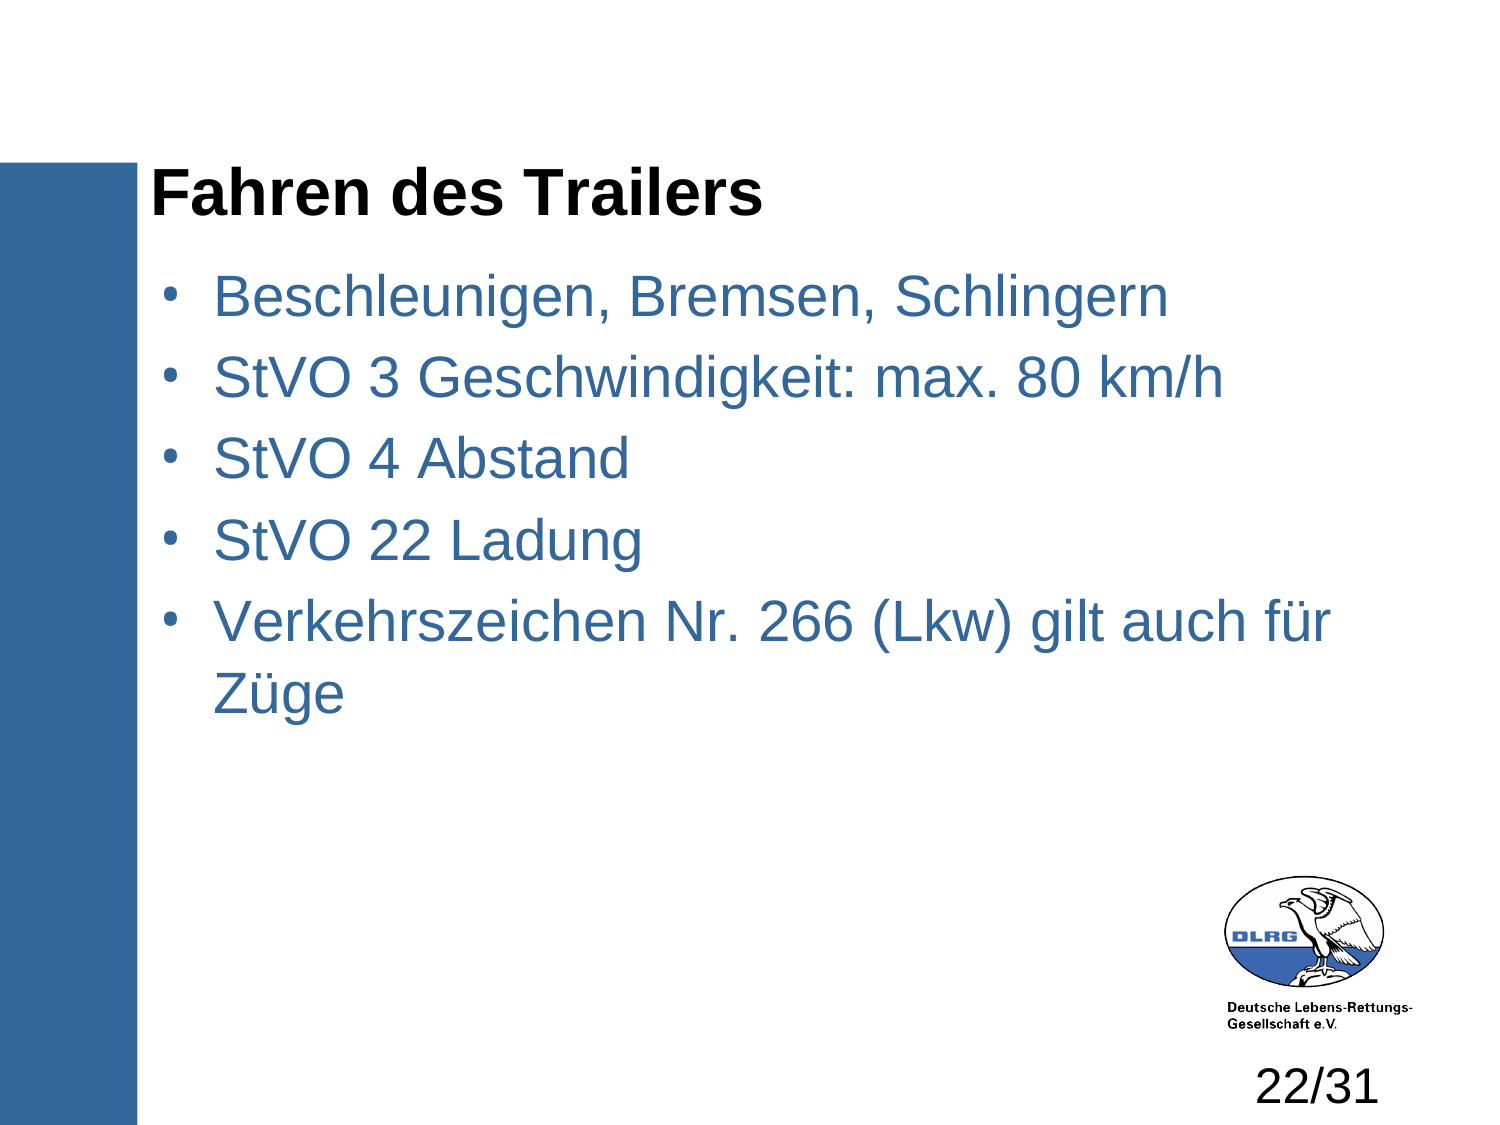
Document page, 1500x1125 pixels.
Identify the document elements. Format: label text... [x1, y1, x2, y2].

text_box Beschleunigen, Bremsen, Schlingern StVO 3 Geschwindigkeit: max. 80 km/h StVO 4 Abstand StVO 22 Ladung Verkehrszeichen Nr. 266 (Lkw) gilt auch für Züge [159, 255, 1460, 1035]
title Fahren des Trailers [150, 100, 1423, 286]
text_box 22/31 [1240, 1062, 1395, 1120]
